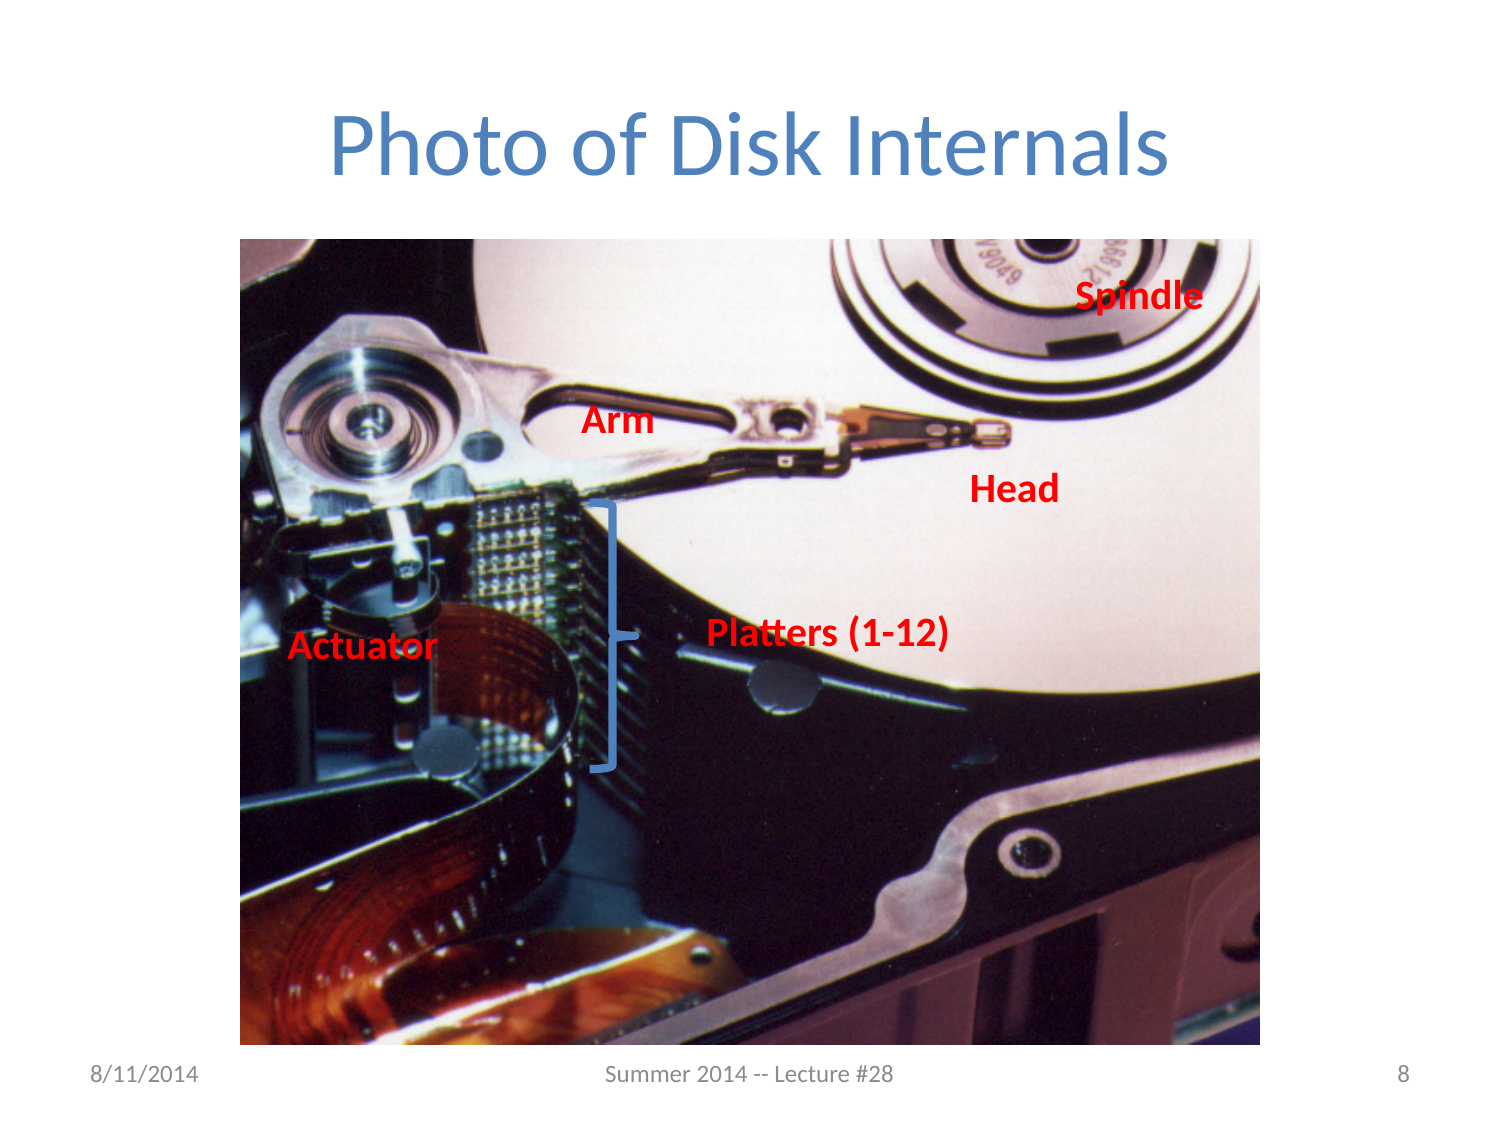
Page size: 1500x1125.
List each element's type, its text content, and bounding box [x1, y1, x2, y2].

text_box Spindle [1060, 261, 1271, 326]
footer Summer 2014 -- Lecture #28 [512, 1042, 988, 1103]
slide_number <number> [1074, 1042, 1425, 1103]
title Photo of Disk Internals [75, 45, 1425, 233]
text_box Head [954, 453, 1075, 518]
text_box Platters (1-12) [691, 597, 966, 663]
text_box Arm [566, 383, 670, 449]
slide_number 8/11/2014 [75, 1042, 425, 1103]
text_box Actuator [272, 610, 521, 676]
picture [240, 239, 1260, 1045]
